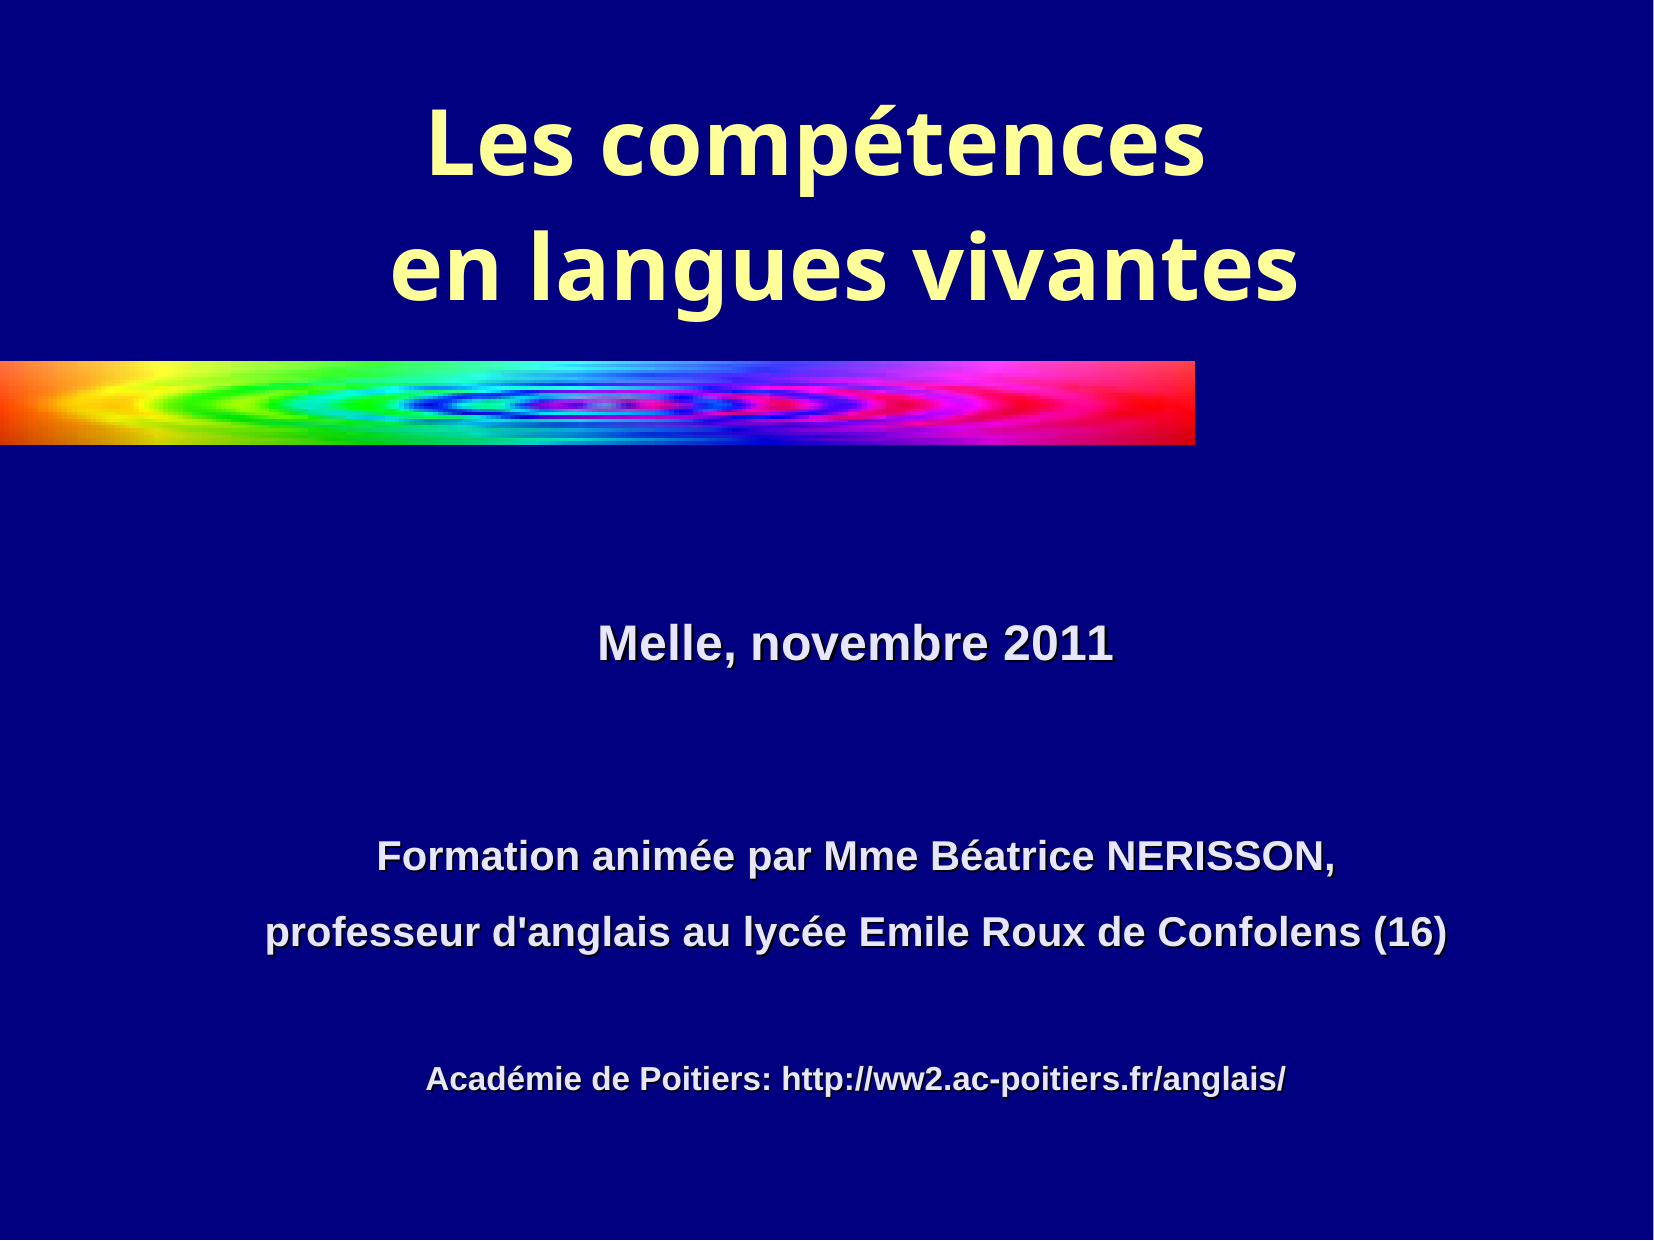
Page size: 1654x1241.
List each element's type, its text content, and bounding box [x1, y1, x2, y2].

title Les compétences en langues vivantes [121, 91, 1534, 314]
picture [0, 361, 1195, 445]
list Melle, novembre 2011 Formation animée par Mme Béatrice NERISSON, professeur d'anglais au lycée Emile Roux de Confolens (16) Académie de Poitiers: http://ww2.ac-poitiers.fr/anglais/ [88, 472, 1625, 1241]
